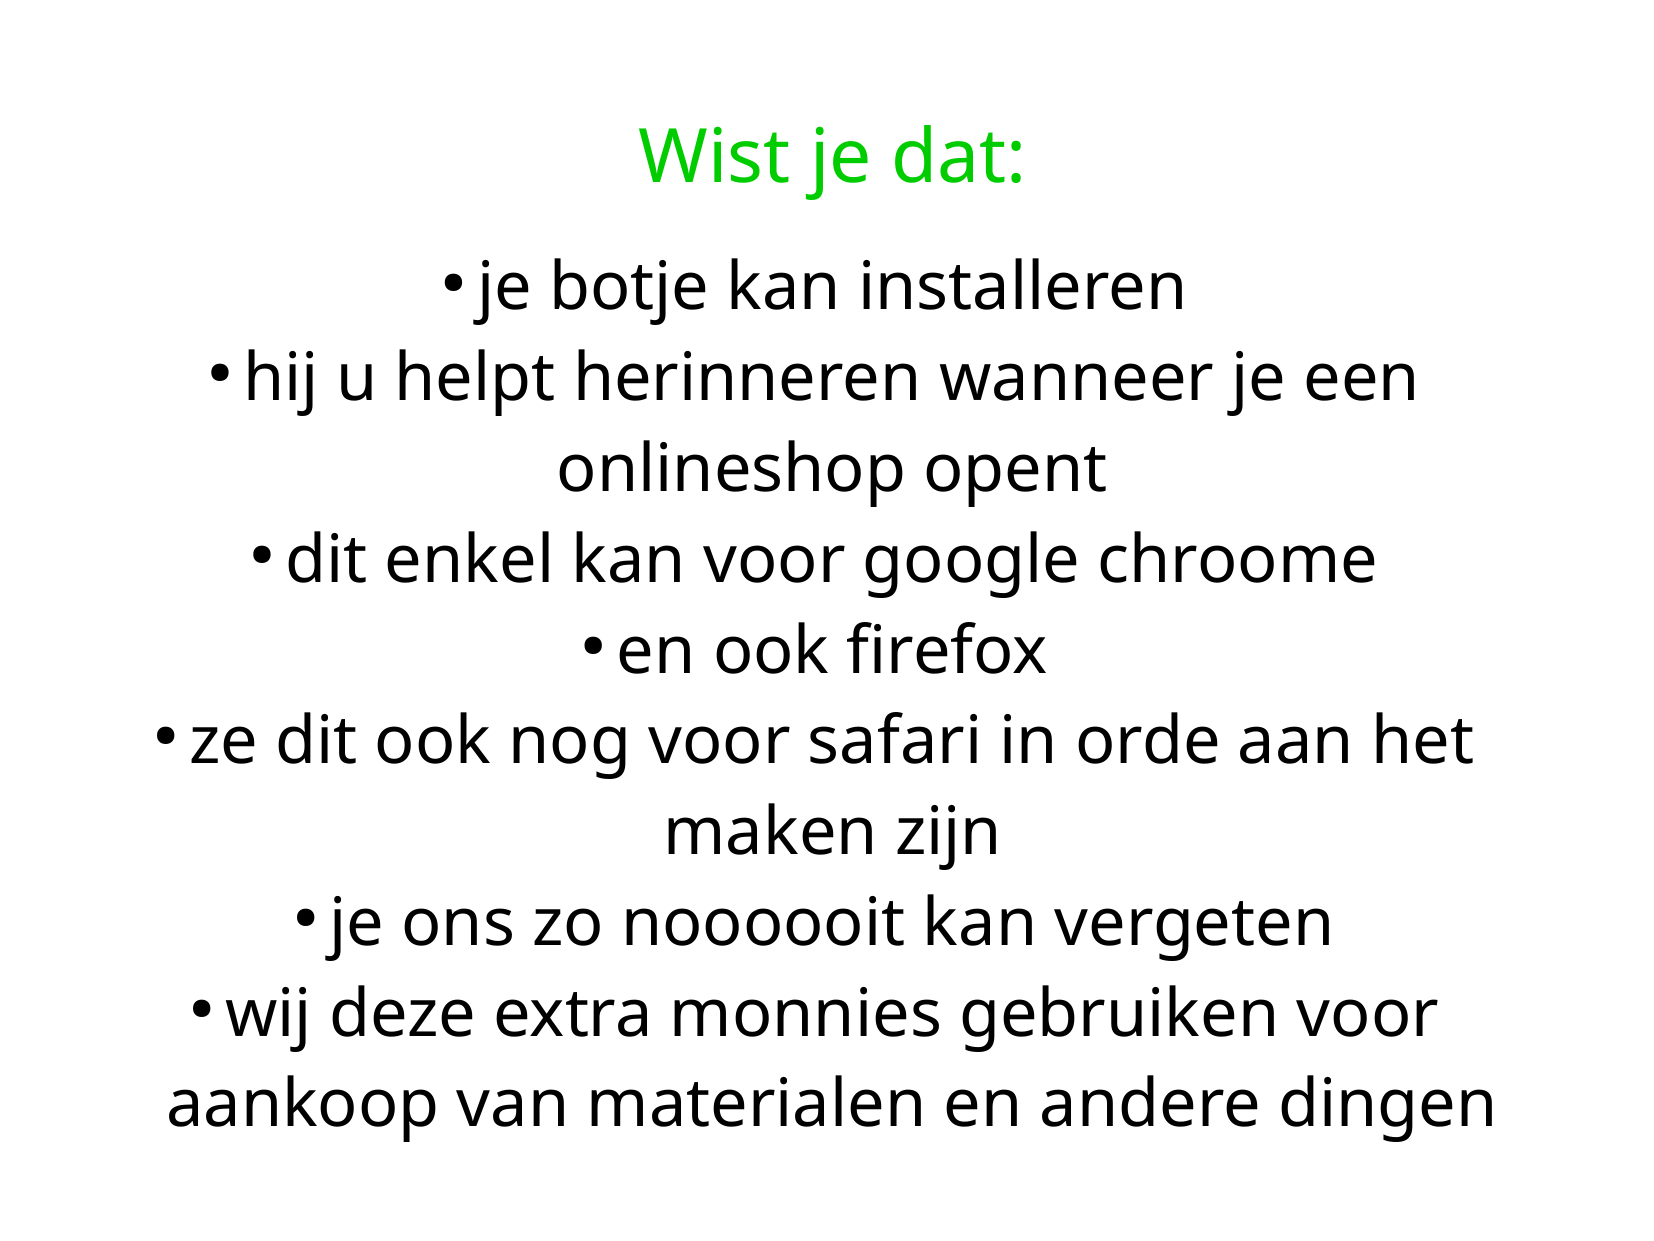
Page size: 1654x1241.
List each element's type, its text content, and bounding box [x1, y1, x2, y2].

text_box Wist je dat: [437, 94, 1229, 228]
subtitle je botje kan installeren hij u helpt herinneren wanneer je een onlineshop opent dit enkel kan voor google chroome en ook firefox ze dit ook nog voor safari in orde aan het maken zijn je ons zo noooooit kan vergeten wij deze extra monnies gebruiken voor aankoop van materialen en andere dingen [70, 152, 1560, 1158]
